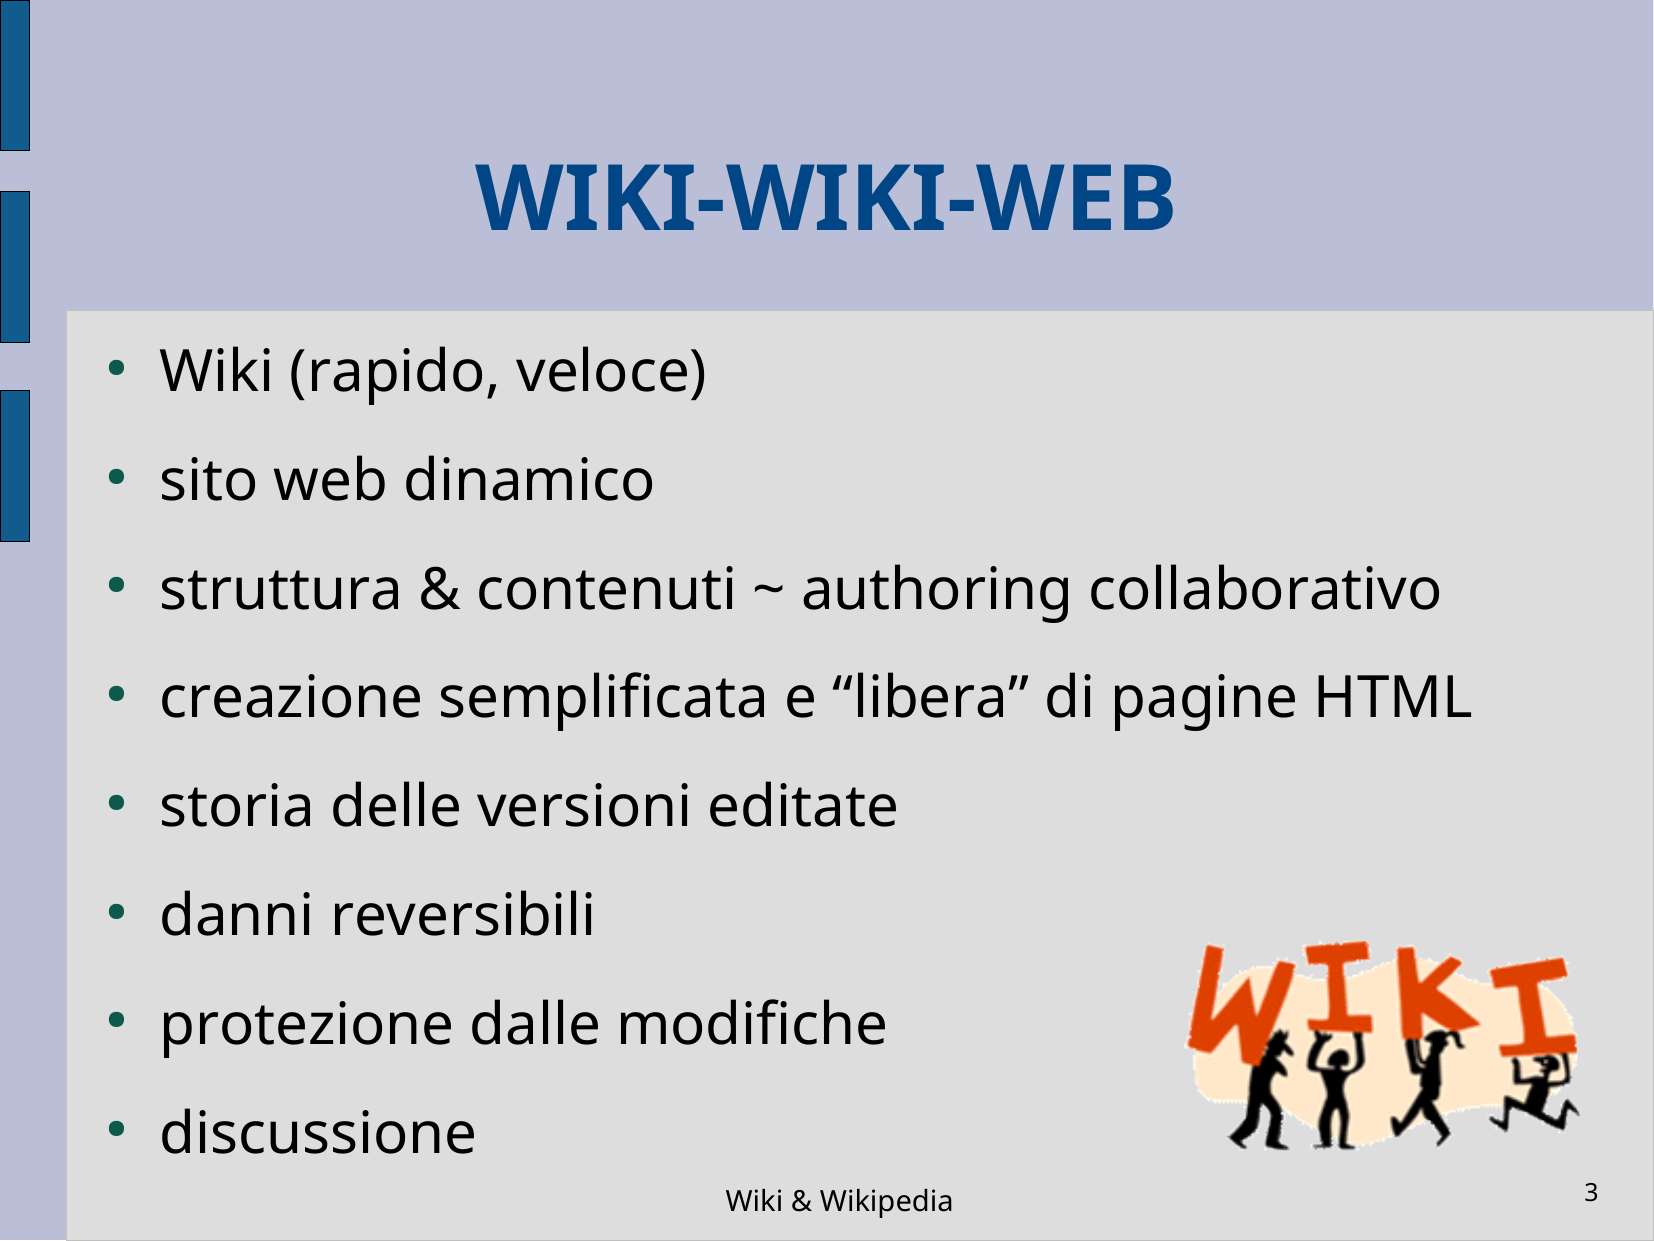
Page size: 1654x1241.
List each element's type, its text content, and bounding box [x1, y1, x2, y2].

text_box Wiki & Wikipedia [533, 1175, 1146, 1241]
list Wiki (rapido, veloce) sito web dinamico struttura & contenuti ~ authoring collaborativo creazione semplificata e “libera” di pagine HTML storia delle versioni editate danni reversibili protezione dalle modifiche discussione [88, 329, 1570, 1189]
title WIKI-WIKI-WEB [121, 91, 1534, 299]
picture [1181, 937, 1603, 1170]
text_box <numero> [1529, 1169, 1654, 1211]
